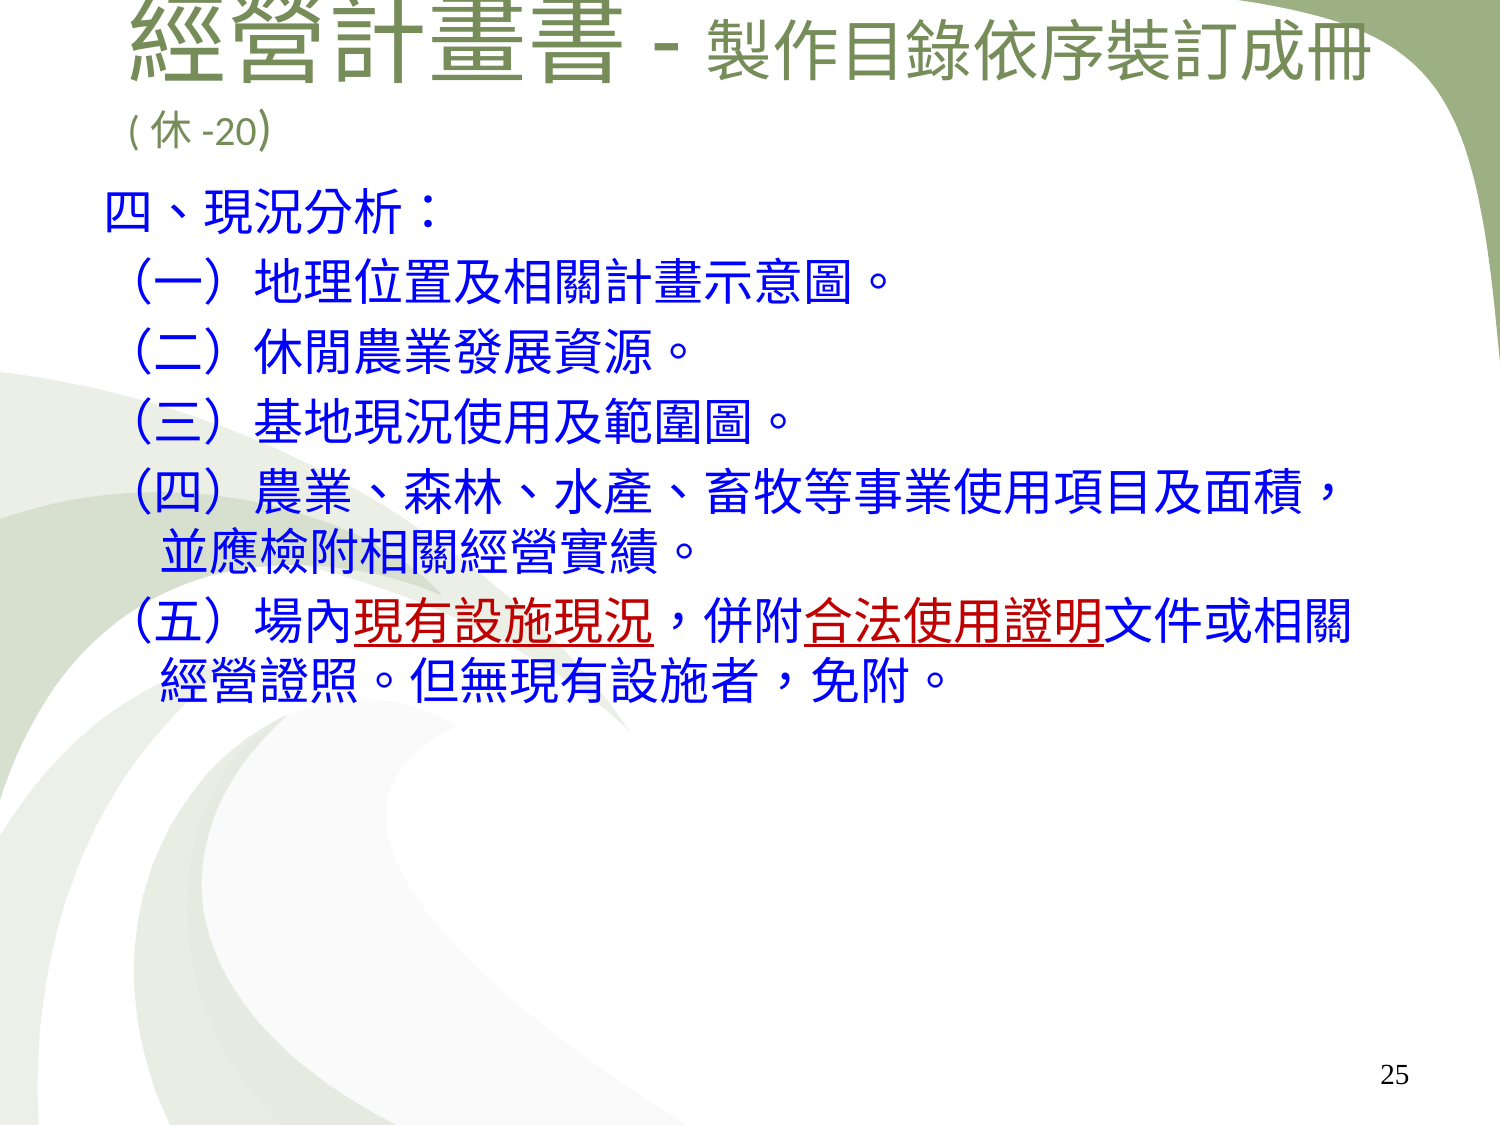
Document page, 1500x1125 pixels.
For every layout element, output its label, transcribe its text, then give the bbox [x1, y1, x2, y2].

title 經營計畫書-製作目錄依序裝訂成冊(休-20) [112, 42, 1471, 149]
list 四、現況分析： （一）地理位置及相關計畫示意圖。 （二）休閒農業發展資源。 （三）基地現況使用及範圍圖。 （四）農業、森林、水產、畜牧等事業使用項目及面積，並應檢附相關經營實績。 （五）場內現有設施現況，併附合法使用證明文件或相關經營證照。但無現有設施者，免附。 [88, 172, 1412, 1071]
slide_number <編號> [1074, 1042, 1425, 1103]
